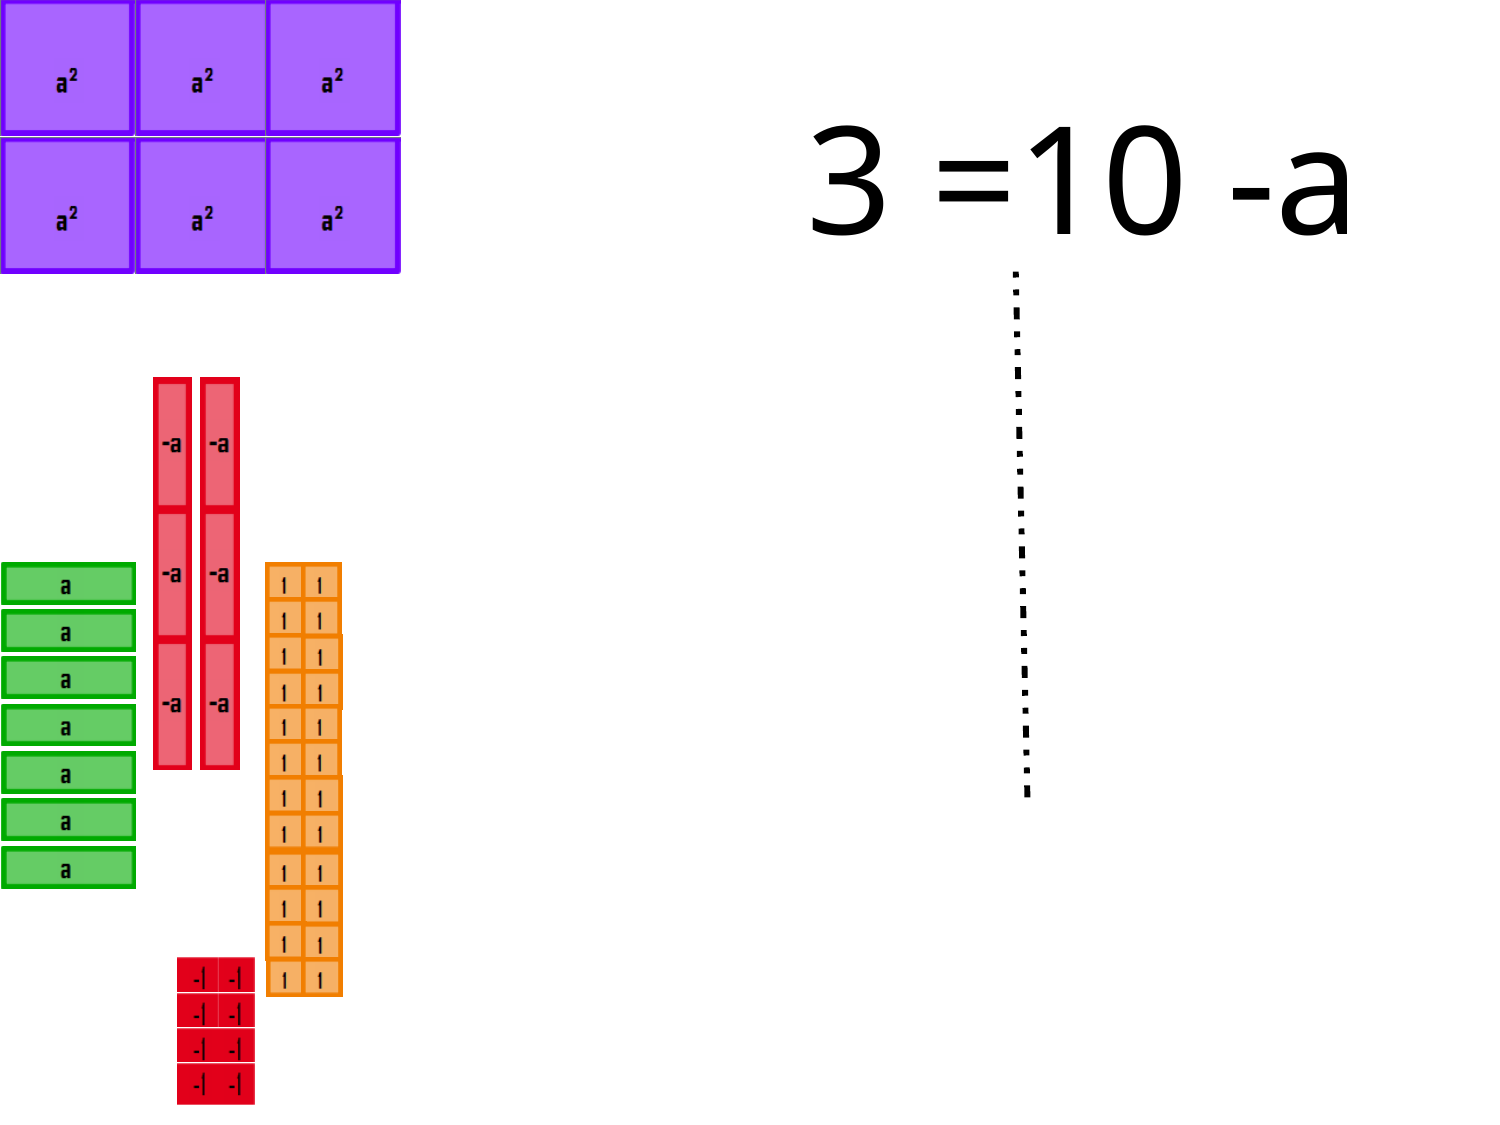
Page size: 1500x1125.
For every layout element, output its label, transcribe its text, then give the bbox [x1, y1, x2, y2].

picture [0, 751, 136, 794]
picture [0, 798, 136, 841]
picture [200, 377, 240, 770]
picture [0, 562, 136, 605]
picture [0, 137, 401, 274]
picture [0, 704, 136, 747]
picture [265, 562, 343, 998]
picture [0, 656, 136, 699]
picture [177, 956, 255, 1106]
text_box 3 =10 -a [791, 76, 1375, 272]
picture [153, 377, 192, 770]
picture [0, 609, 136, 652]
picture [0, 846, 136, 889]
picture [0, 0, 401, 136]
